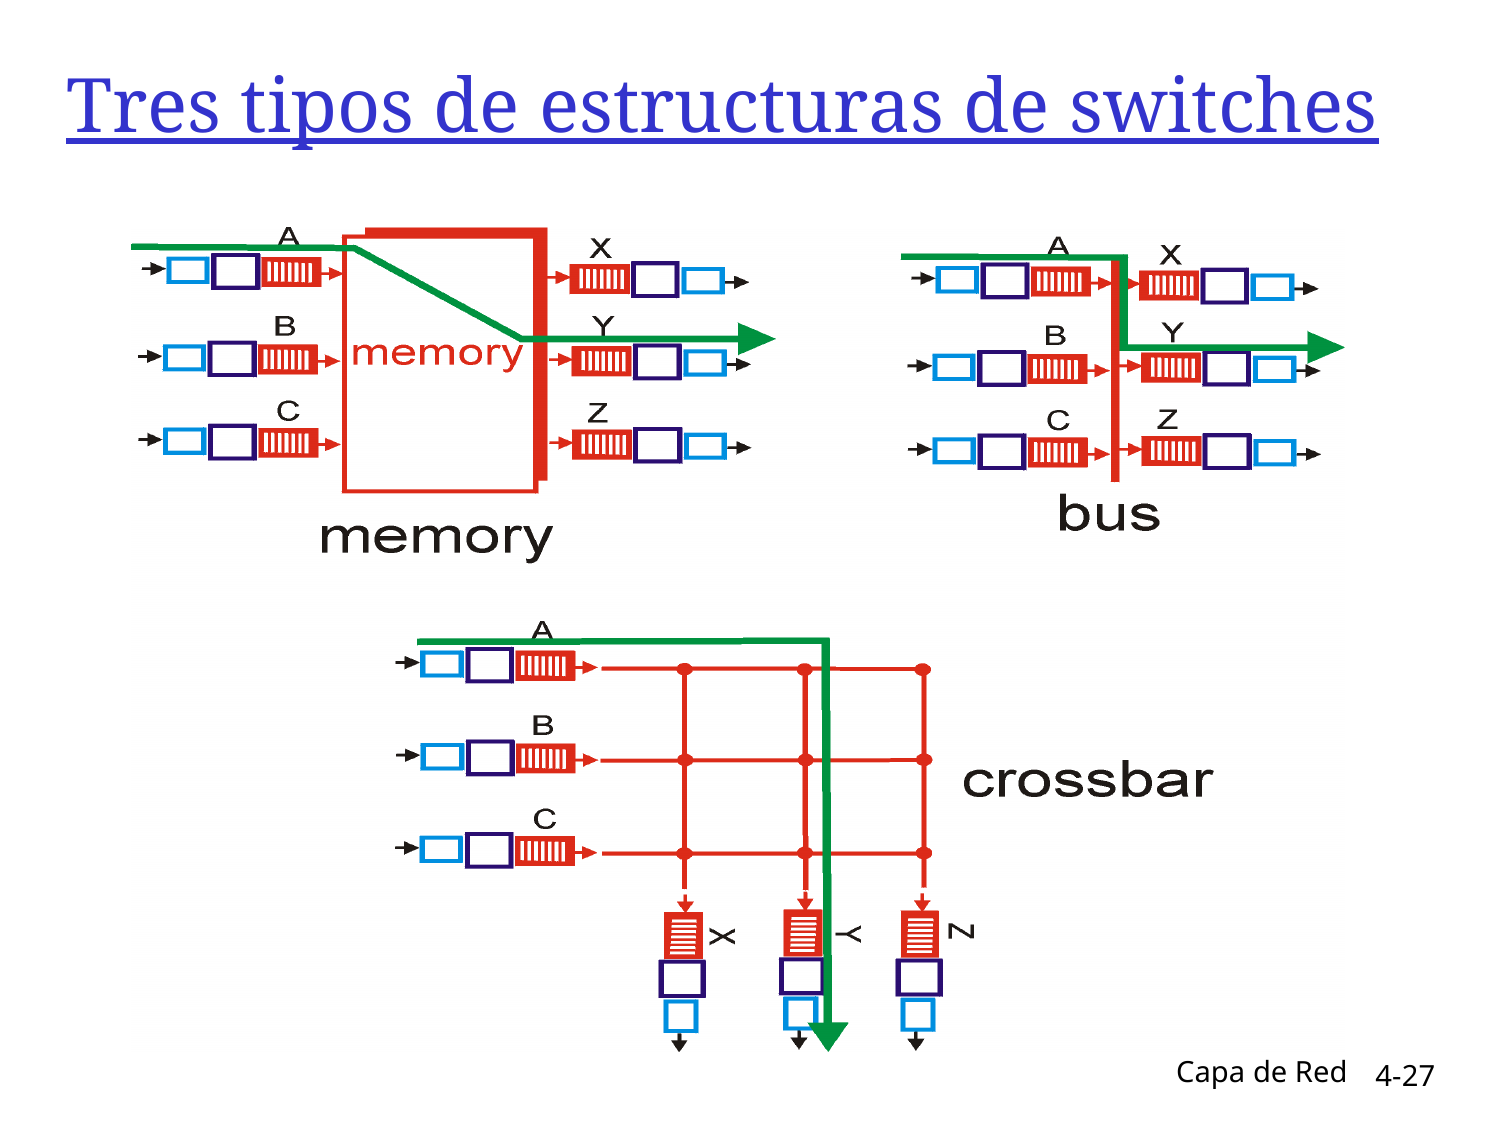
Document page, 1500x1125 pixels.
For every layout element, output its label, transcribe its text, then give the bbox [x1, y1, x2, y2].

picture [131, 227, 1345, 1052]
title Tres tipos de estructuras de switches [51, 49, 1447, 161]
